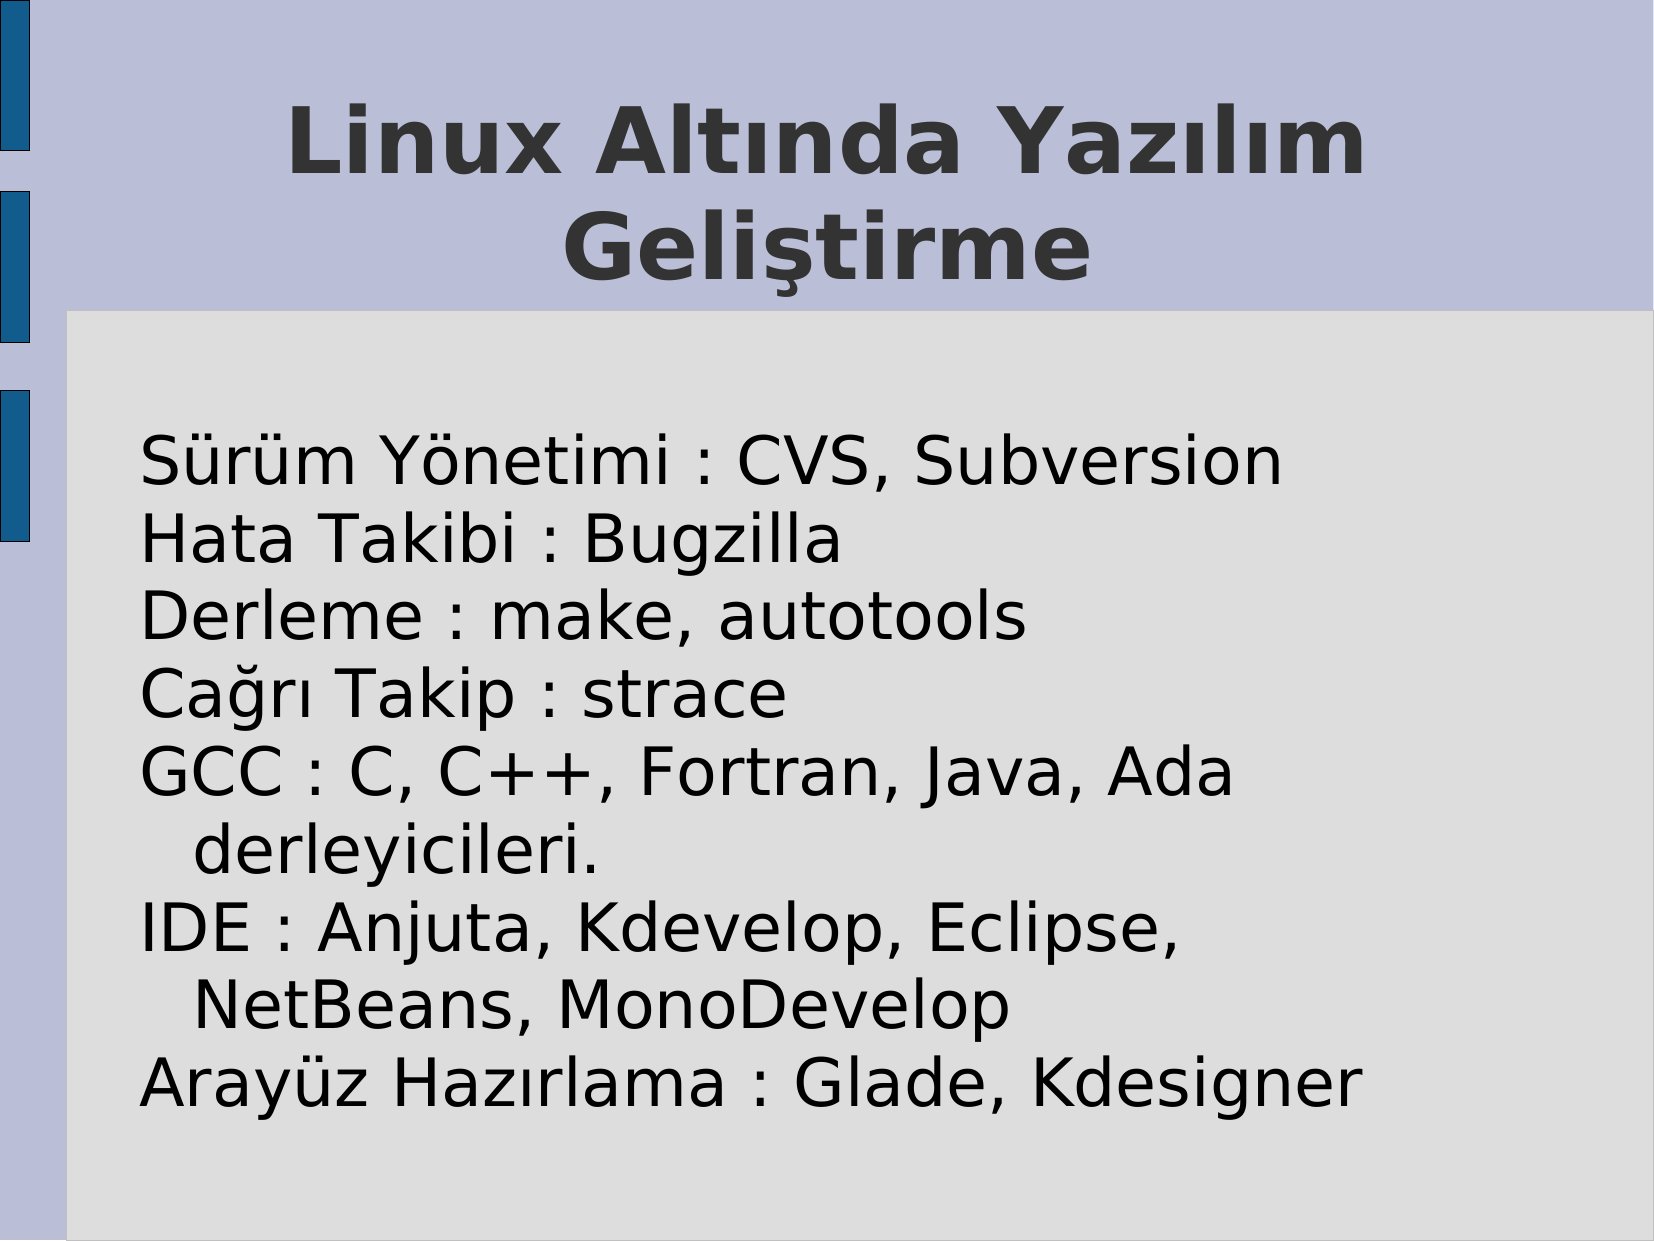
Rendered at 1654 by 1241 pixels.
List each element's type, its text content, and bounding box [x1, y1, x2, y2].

title Linux Altında Yazılım Geliştirme [121, 87, 1534, 302]
list Sürüm Yönetimi : CVS, Subversion Hata Takibi : Bugzilla Derleme : make, autotools Cağrı Takip : strace GCC : C, C++, Fortran, Java, Ada derleyicileri. IDE : Anjuta, Kdevelop, Eclipse, NetBeans, MonoDevelop Arayüz Hazırlama : Glade, Kdesigner [121, 344, 1534, 1127]
